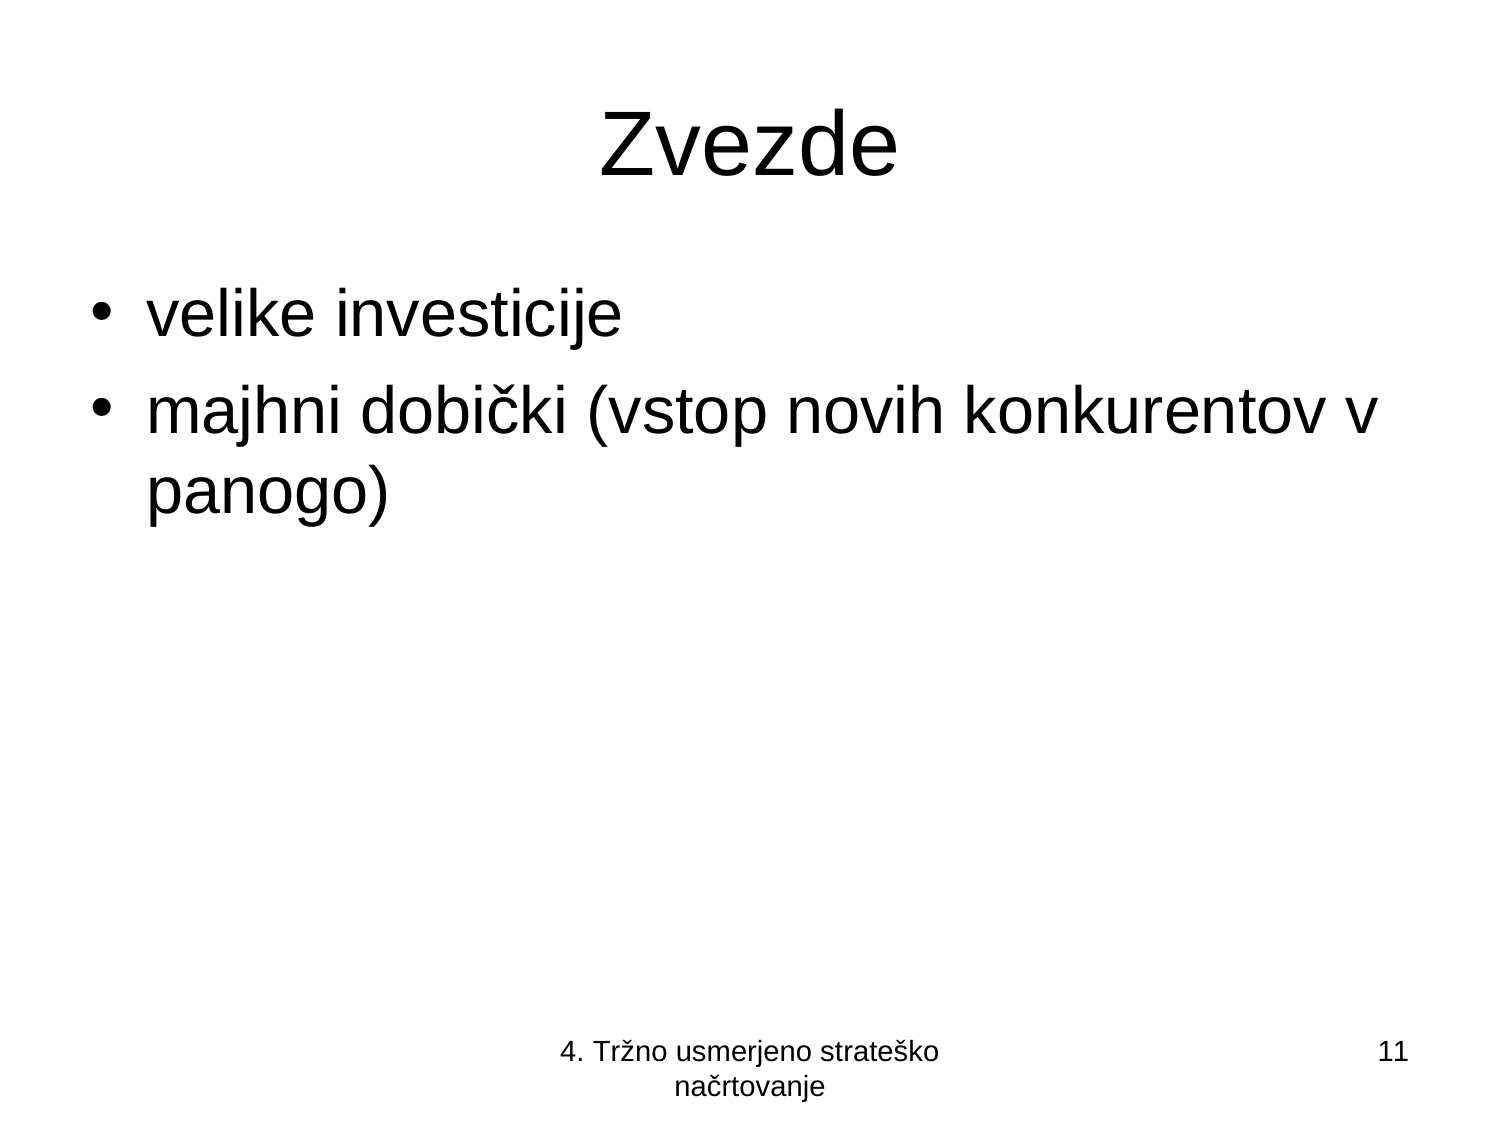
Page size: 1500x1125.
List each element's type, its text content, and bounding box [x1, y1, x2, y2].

text_box <number> [1074, 1024, 1426, 1103]
title Zvezde [75, 45, 1426, 233]
list velike investicije majhni dobički (vstop novih konkurentov v panogo) [75, 262, 1426, 1006]
text_box 4. Tržno usmerjeno strateško načrtovanje [512, 1024, 988, 1103]
